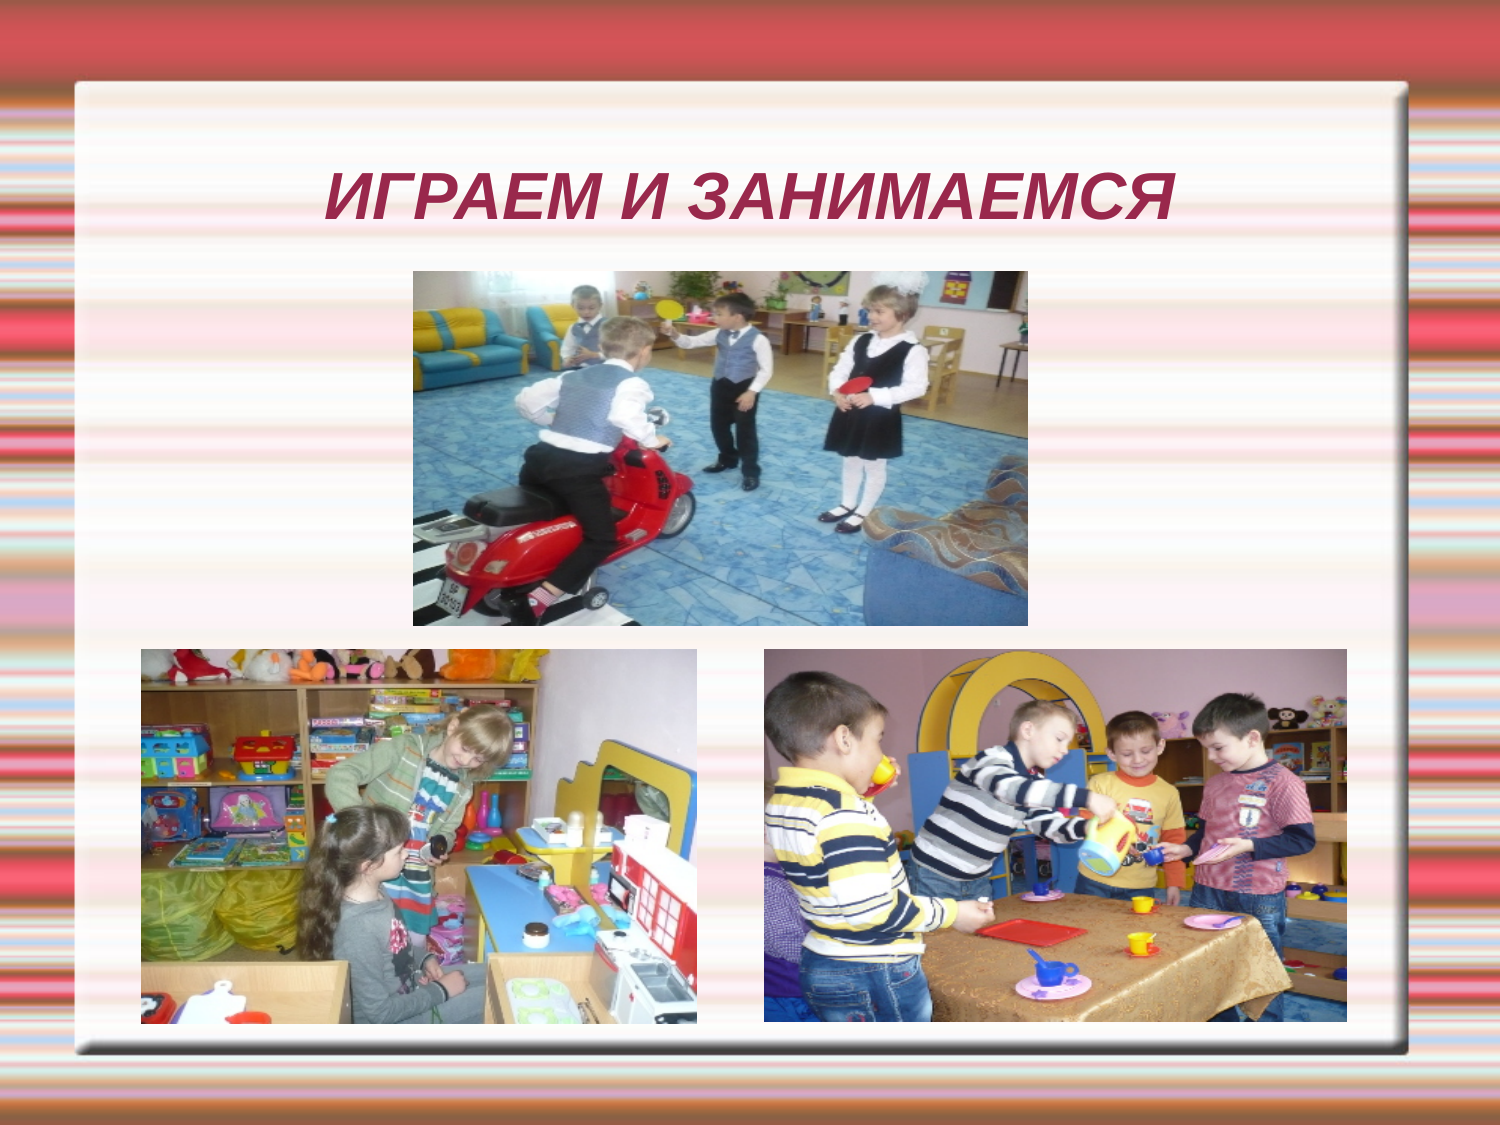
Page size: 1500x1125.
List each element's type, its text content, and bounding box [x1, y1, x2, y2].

title ИГРАЕМ И ЗАНИМАЕМСЯ [110, 104, 1391, 292]
picture [0, 0, 1500, 1125]
